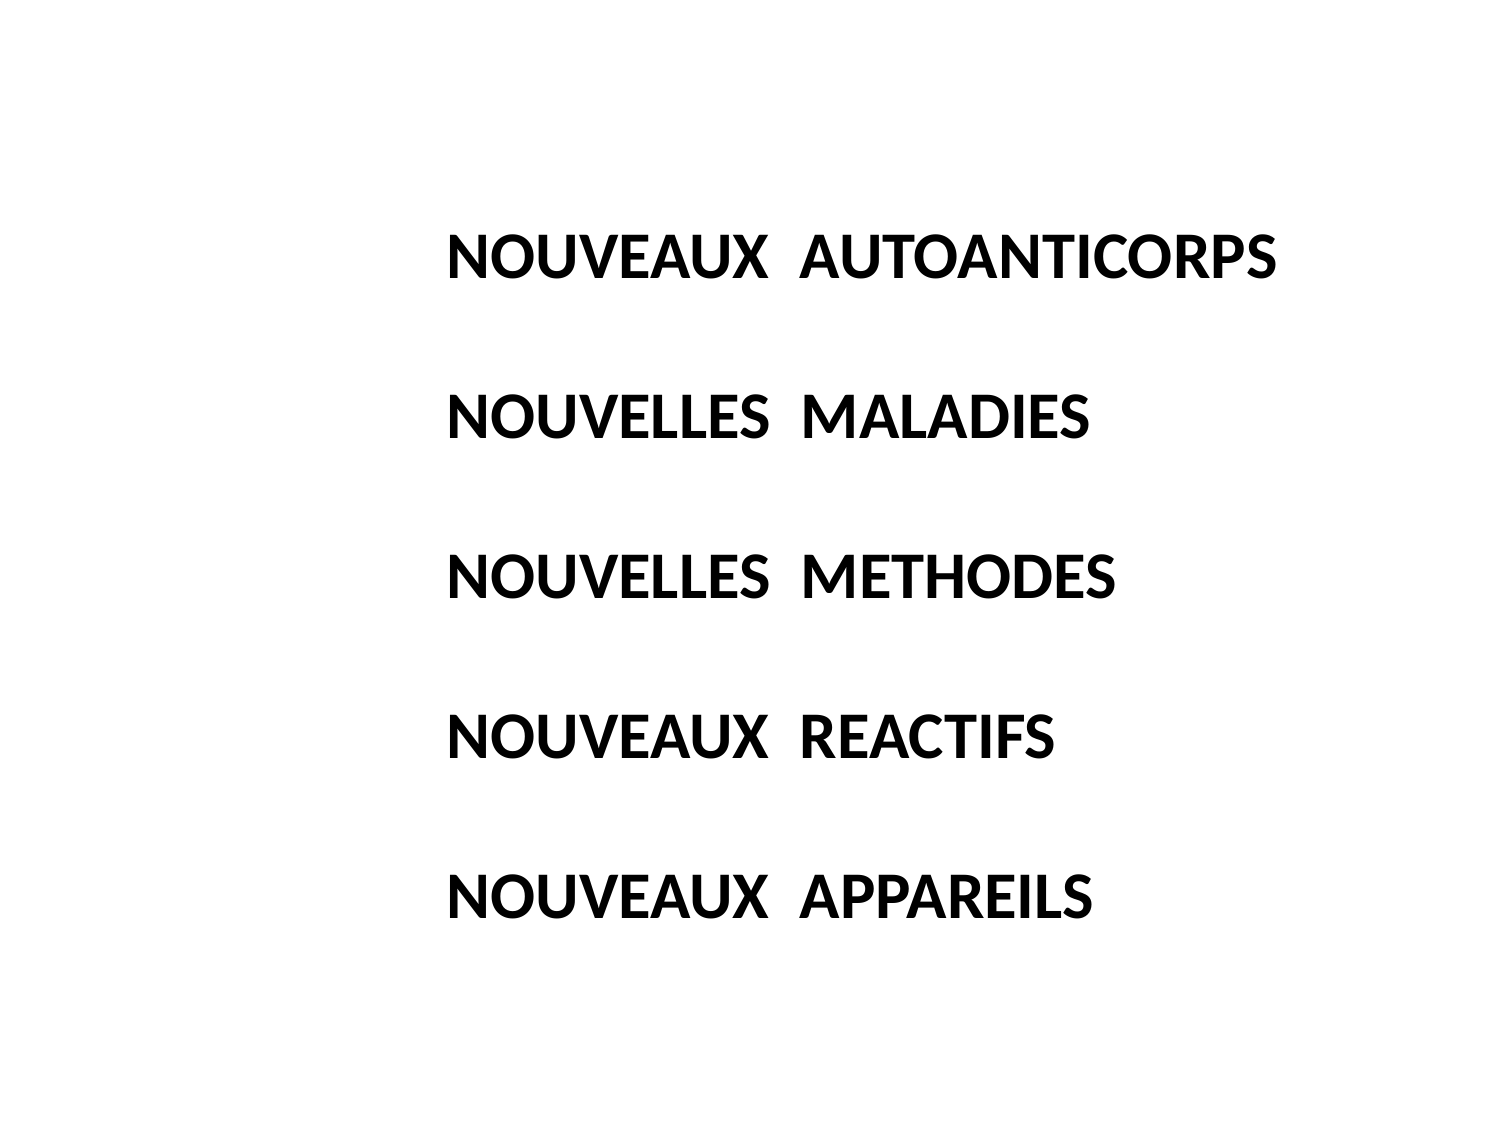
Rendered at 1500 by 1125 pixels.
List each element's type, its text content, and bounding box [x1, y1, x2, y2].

text_box NOUVEAUX AUTOANTICORPS NOUVELLES MALADIES NOUVELLES METHODES NOUVEAUX REACTIFS NOUVEAUX APPAREILS [431, 204, 1302, 947]
